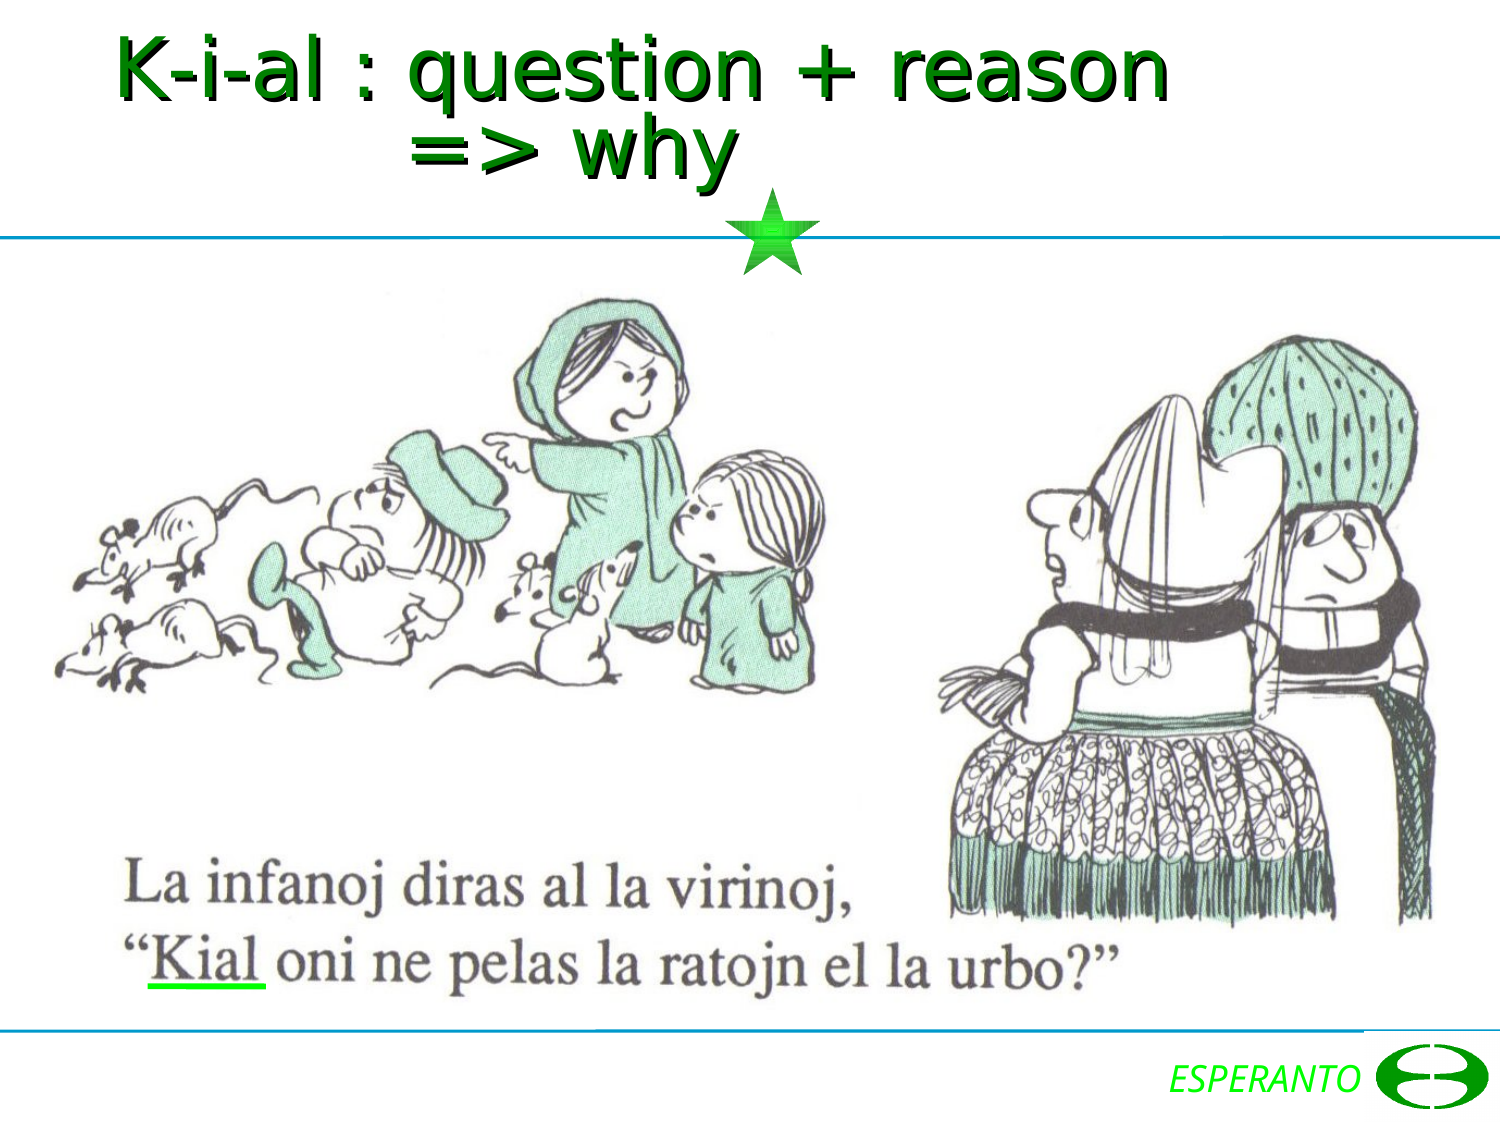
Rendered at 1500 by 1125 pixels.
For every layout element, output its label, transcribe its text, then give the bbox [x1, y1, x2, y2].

picture [53, 288, 1441, 1010]
picture [1364, 1032, 1500, 1122]
title K-i-al : question + reason => why [112, 0, 1448, 233]
